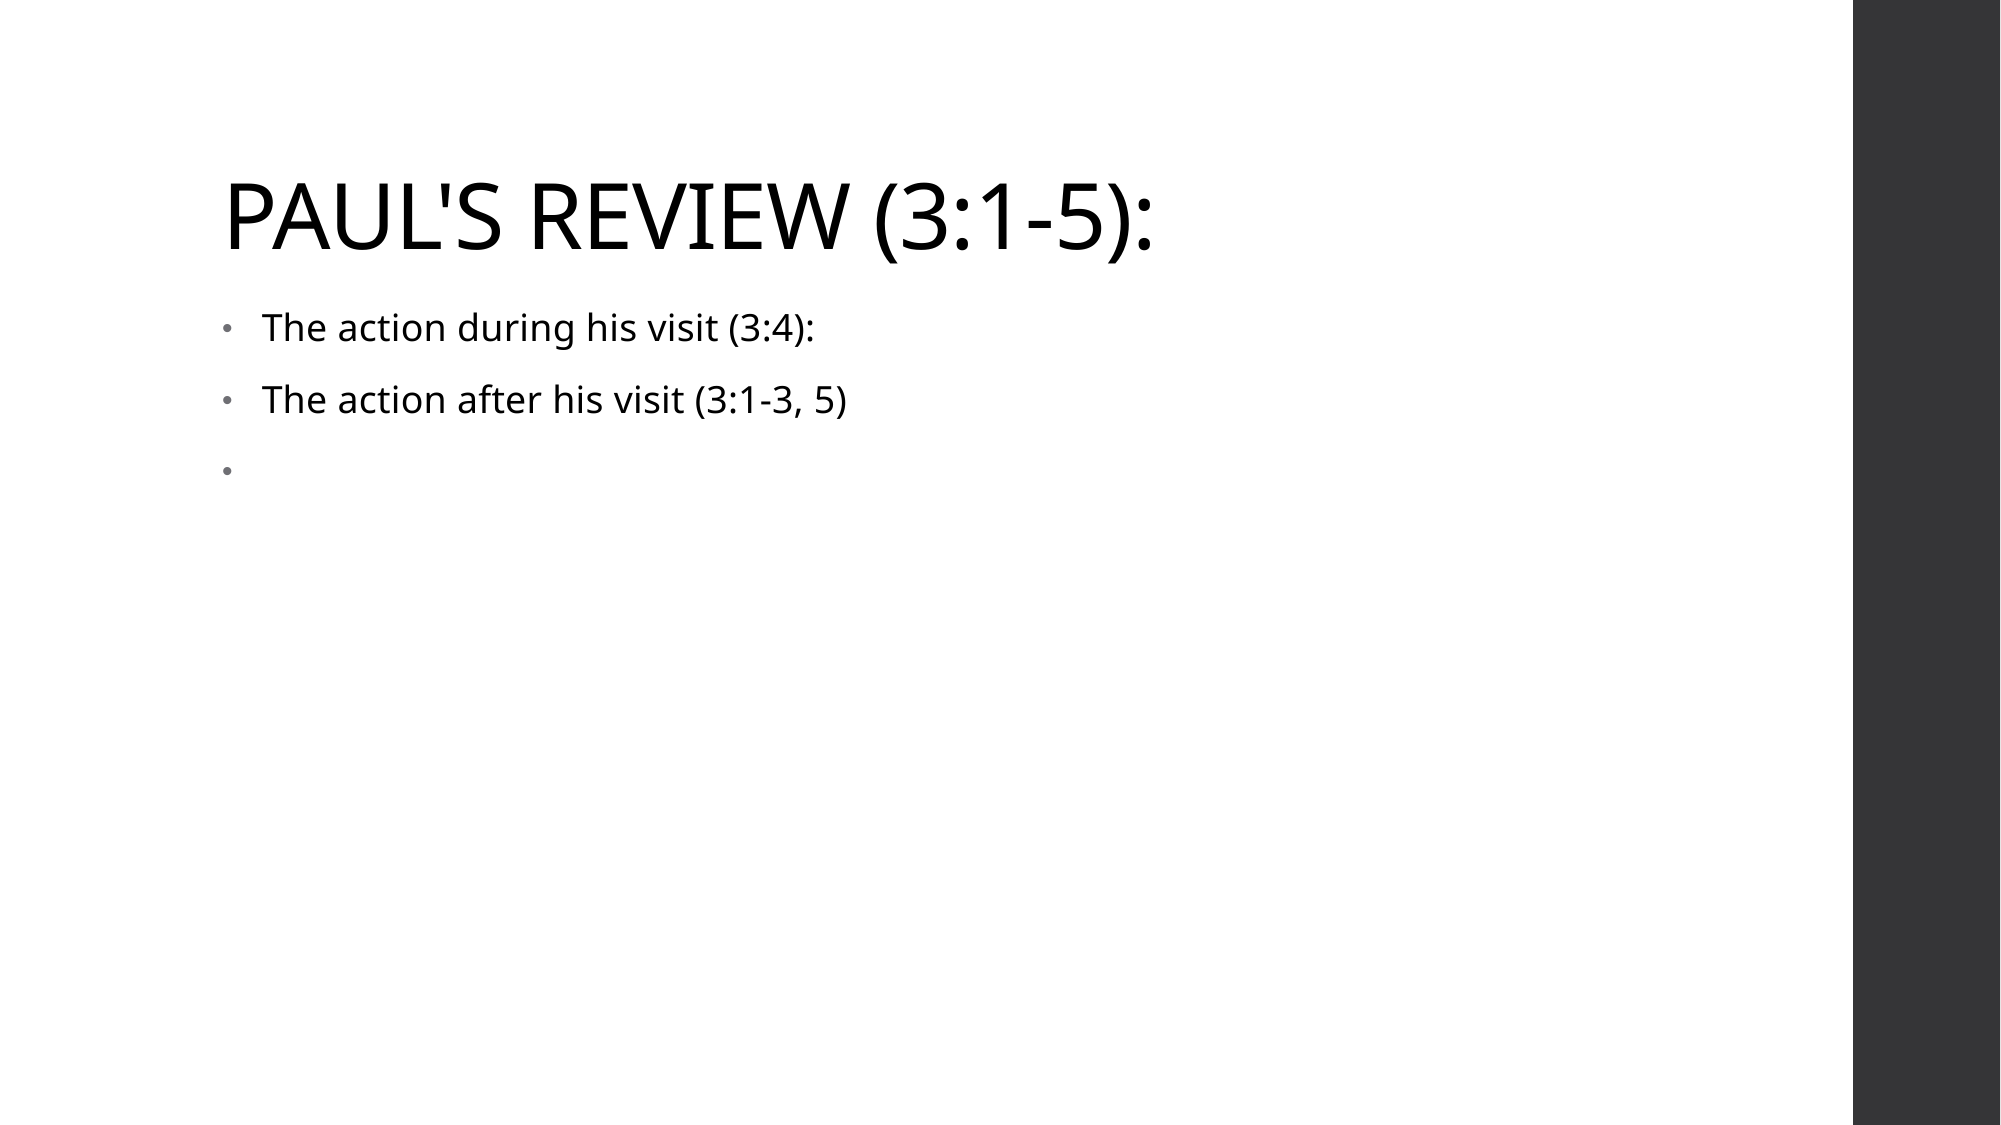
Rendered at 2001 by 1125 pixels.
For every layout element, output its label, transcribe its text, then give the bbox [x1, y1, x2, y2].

list The action during his visit (3:4): The action after his visit (3:1-3, 5) [206, 299, 1617, 1014]
title PAUL'S REVIEW (3:1-5): [206, 60, 1797, 278]
